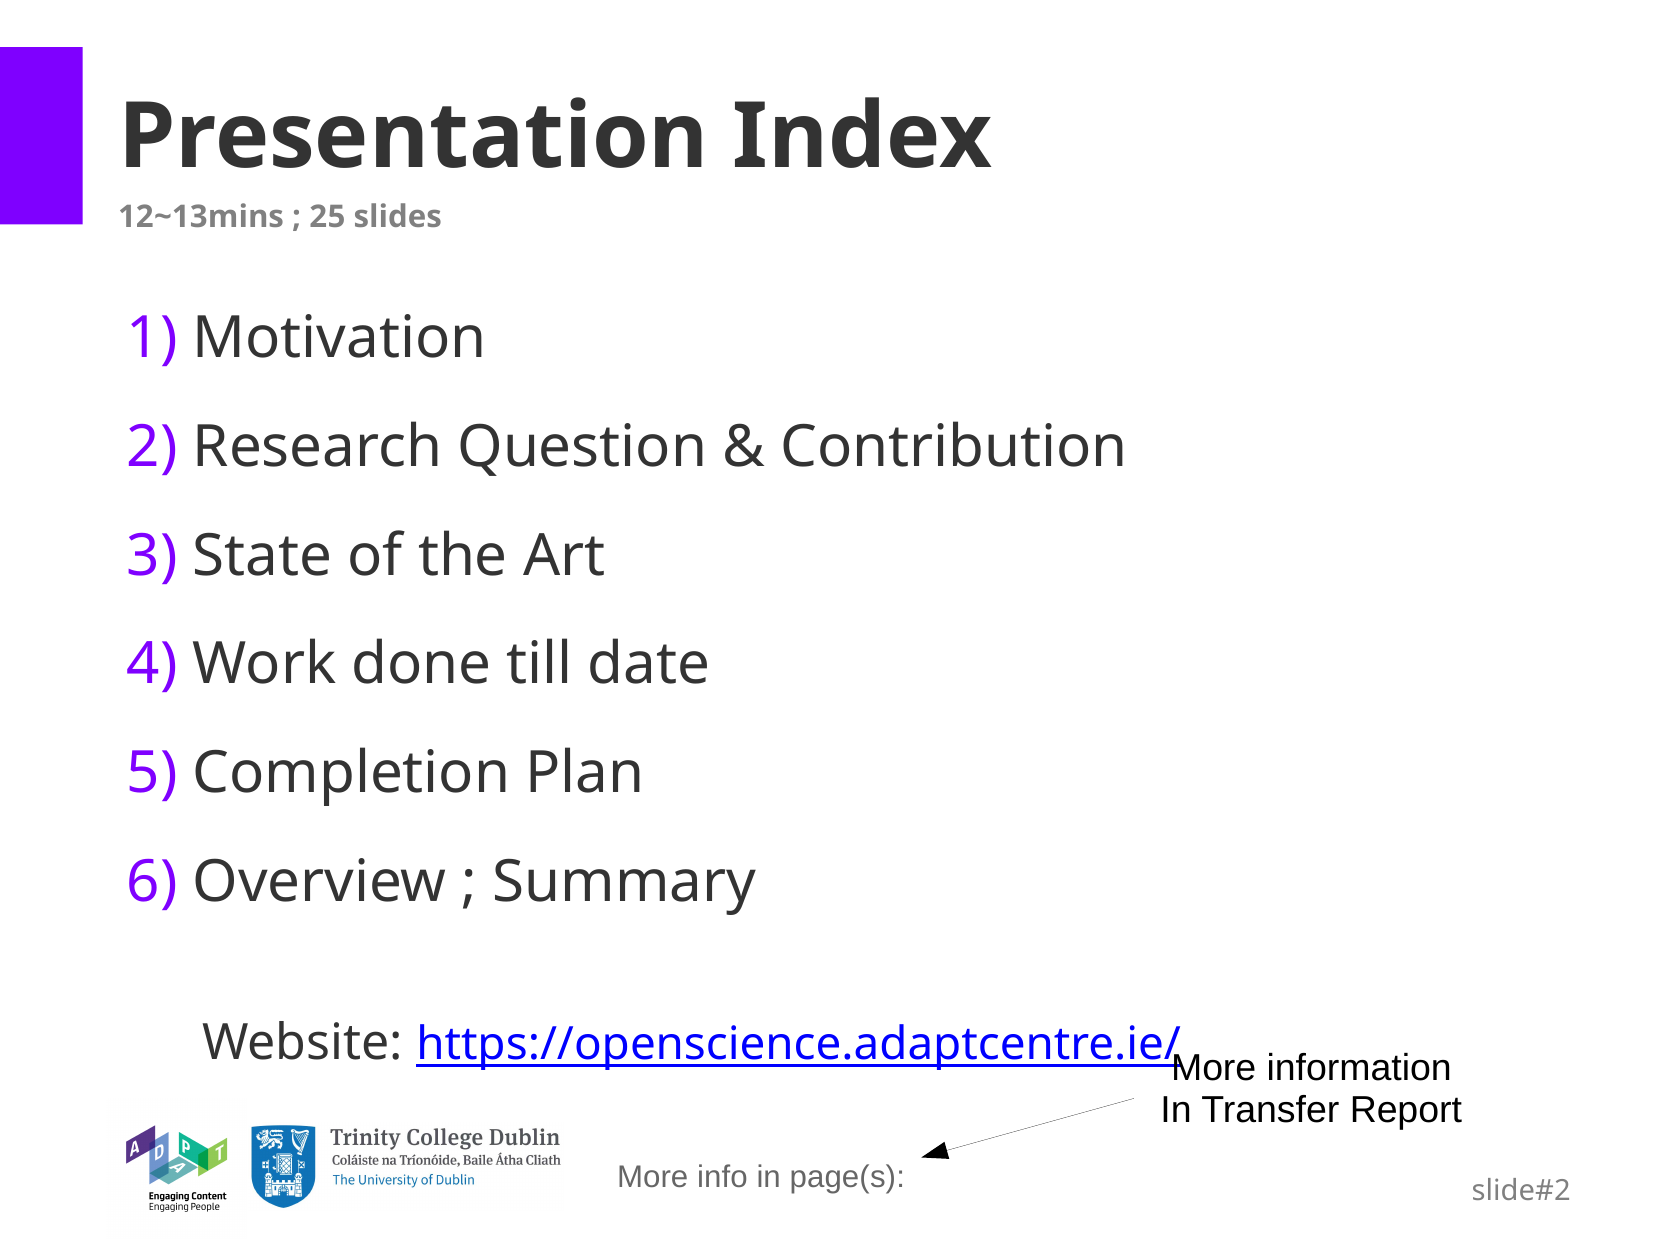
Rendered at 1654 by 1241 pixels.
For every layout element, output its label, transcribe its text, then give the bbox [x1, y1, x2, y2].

text_box More info in page(s): [602, 1151, 1418, 1202]
picture [106, 1098, 247, 1239]
text_box More information In Transfer Report [1145, 1039, 1478, 1138]
title Presentation Index 12~13mins ; 25 slides [118, 49, 1571, 257]
list Motivation Research Question & Contribution State of the Art Work done till date Completion Plan Overview ; Summary Website: https://openscience.adaptcentre.ie/ [118, 295, 1536, 1015]
picture [248, 1122, 564, 1211]
